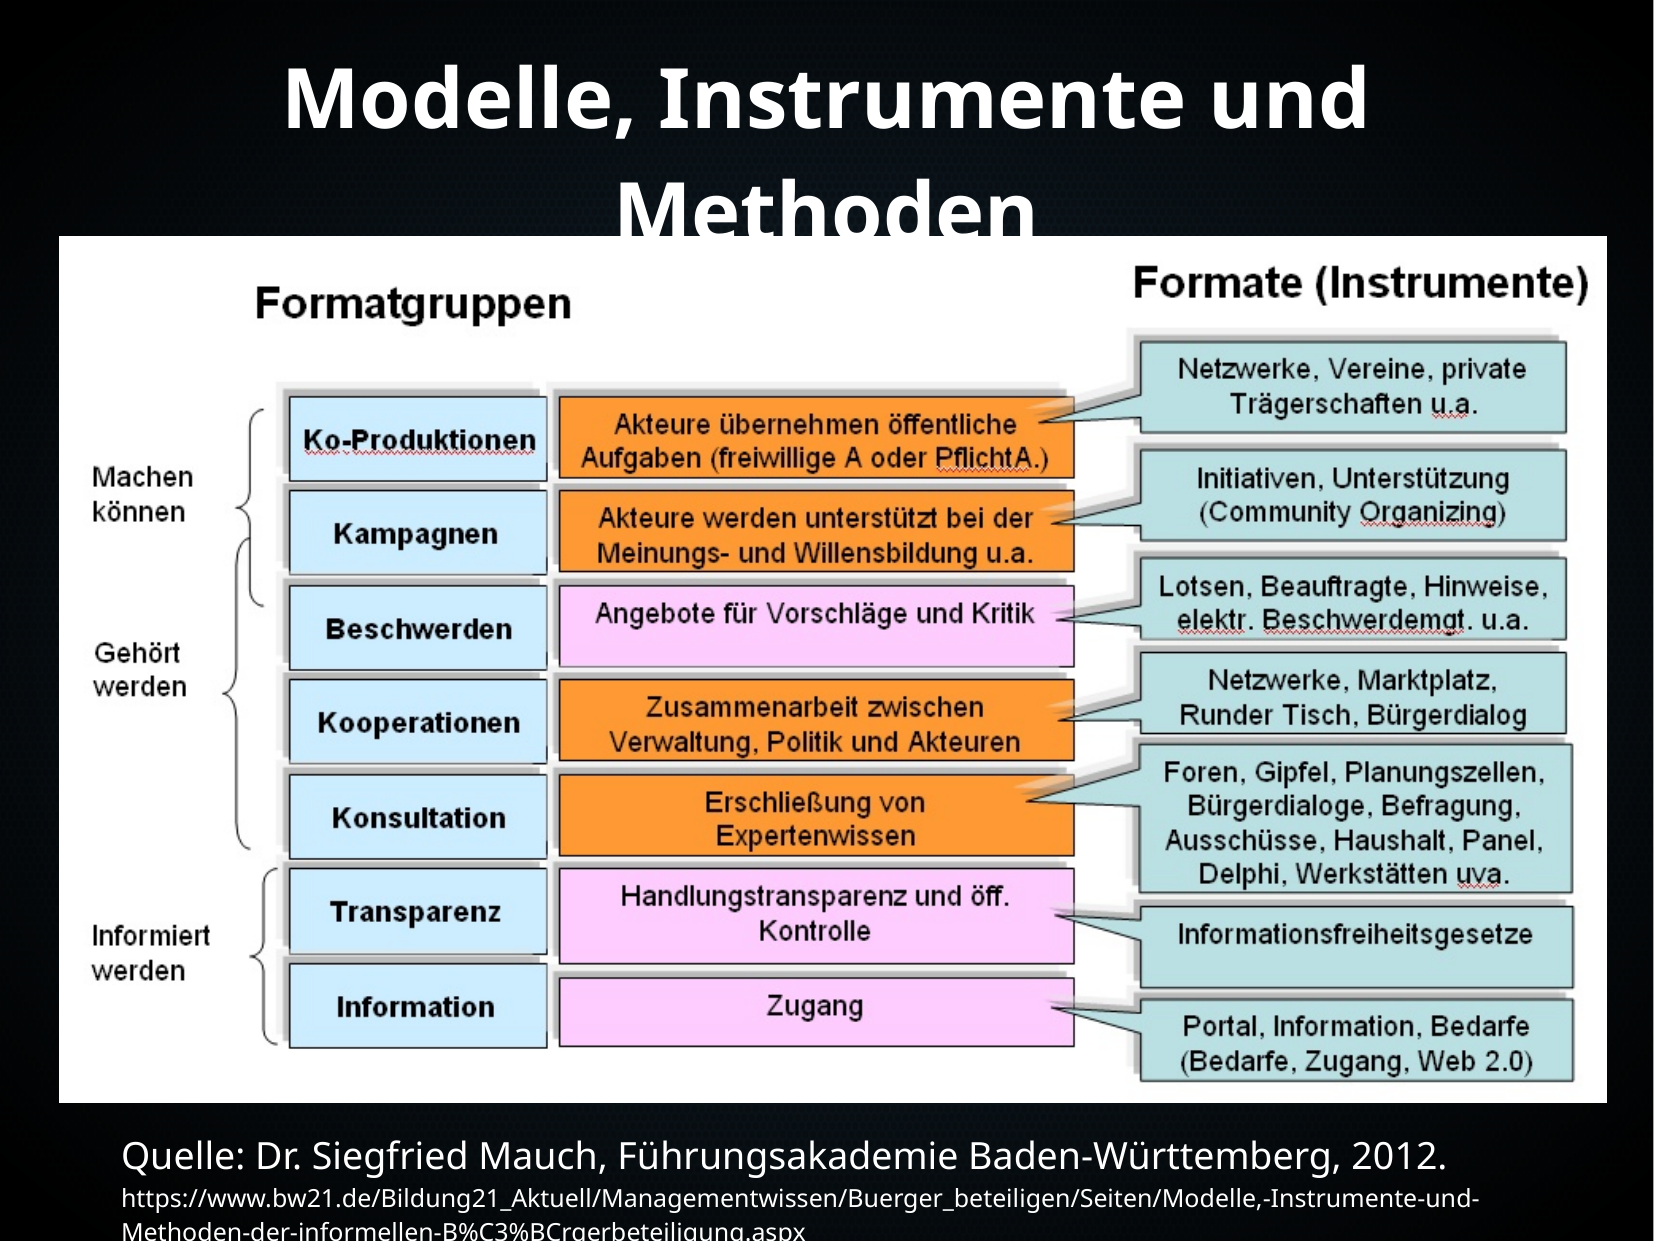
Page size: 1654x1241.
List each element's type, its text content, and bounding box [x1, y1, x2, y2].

picture [431, 1237, 443, 1241]
picture [484, 1237, 504, 1241]
text_box Quelle: Dr. Siegfried Mauch, Führungsakademie Baden-Württemberg, 2012. https://www.bw21.de/Bildung21_Aktuell/Managementwissen/Buerger_beteiligen/Seiten/Modelle,-Instrumente-und-Methoden-der-informellen-B%C3%BCrgerbeteiligung.aspx [106, 1122, 1595, 1237]
title Modelle, Instrumente und Methoden [82, 49, 1571, 236]
picture [541, 1237, 551, 1241]
picture [0, 0, 1654, 1241]
picture [565, 1237, 575, 1241]
picture [630, 1237, 644, 1241]
picture [504, 1237, 514, 1241]
picture [147, 1237, 161, 1241]
picture [239, 1237, 254, 1241]
picture [453, 1237, 464, 1241]
picture [653, 1237, 665, 1241]
picture [590, 1237, 602, 1241]
picture [551, 1237, 563, 1241]
picture [763, 1237, 774, 1241]
picture [269, 1237, 281, 1241]
picture [381, 1237, 393, 1241]
picture [742, 1237, 754, 1241]
picture [283, 1237, 300, 1241]
picture [408, 1237, 420, 1241]
picture [216, 1237, 228, 1241]
